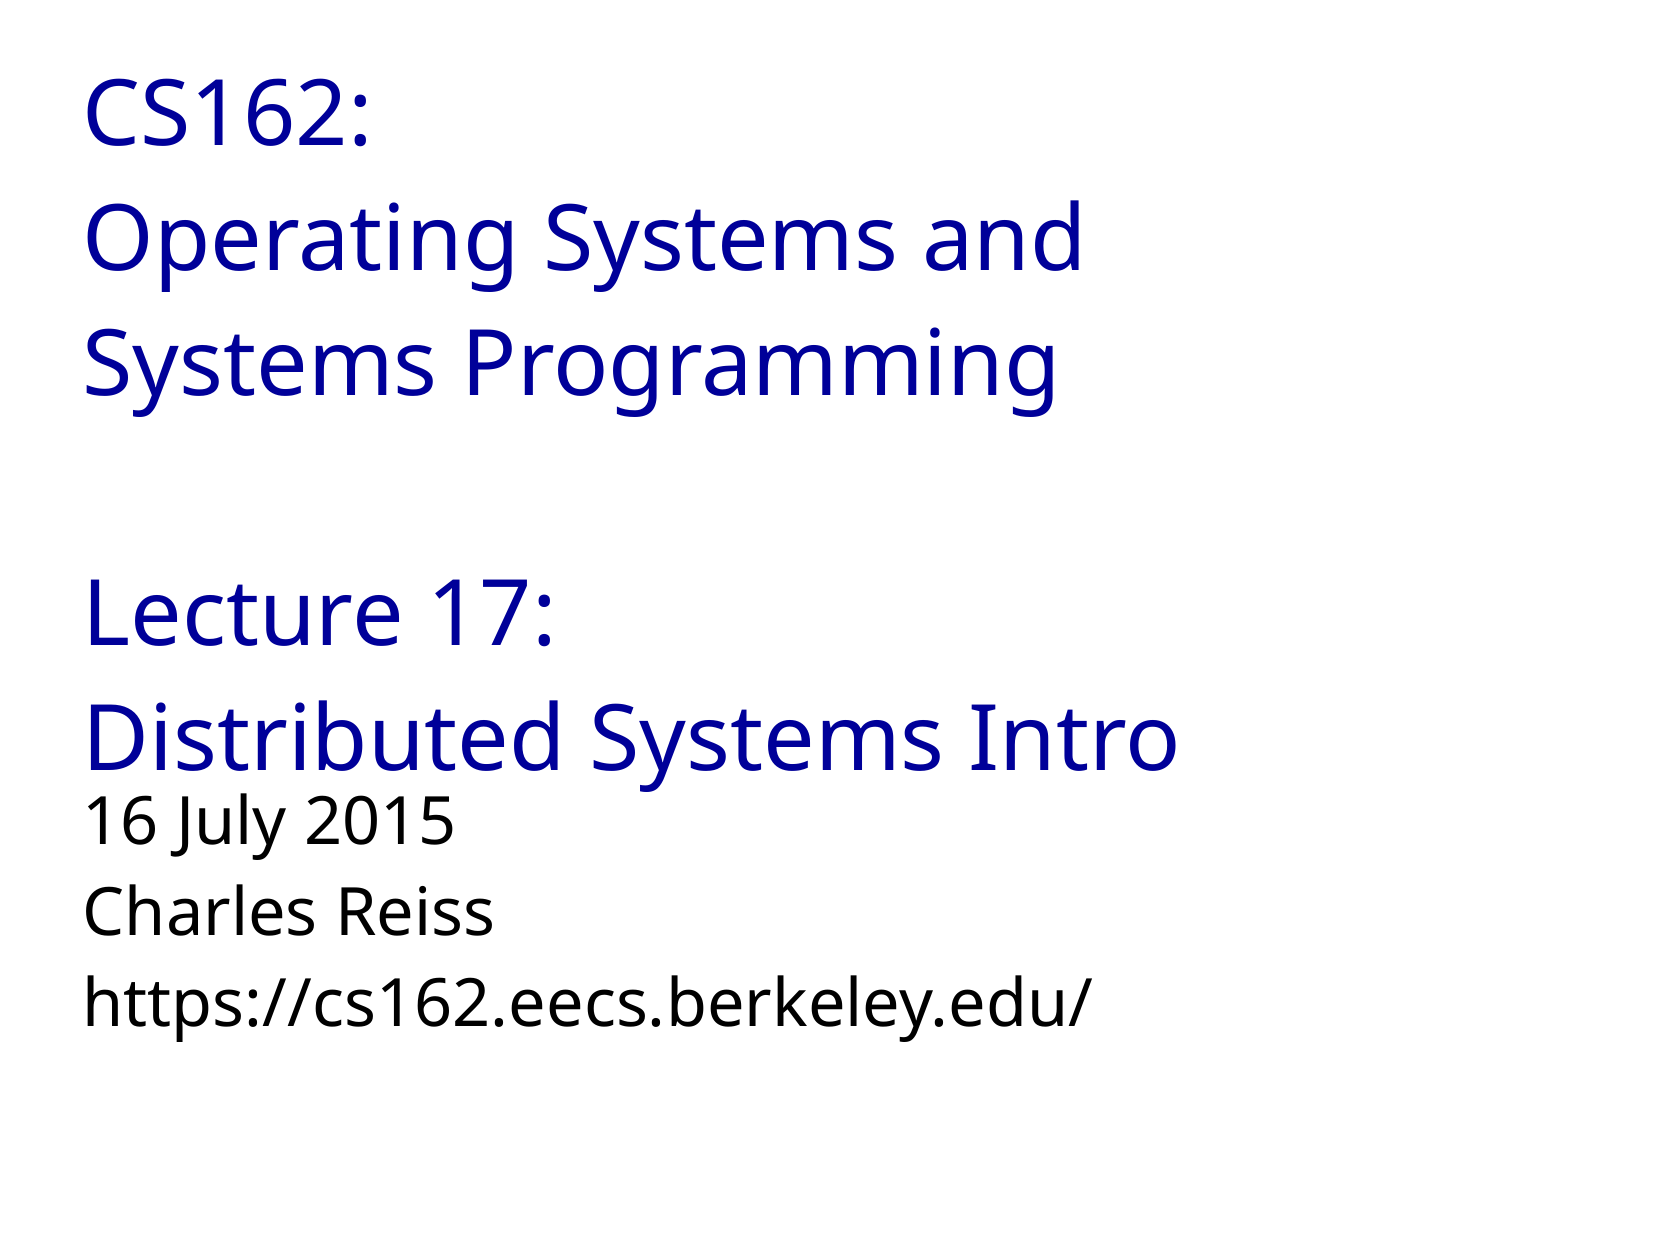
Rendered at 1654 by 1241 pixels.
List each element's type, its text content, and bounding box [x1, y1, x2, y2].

subtitle 16 July 2015 Charles Reiss https://cs162.eecs.berkeley.edu/ [82, 797, 1571, 1022]
title CS162: Operating Systems and Systems Programming Lecture 17: Distributed Systems Intro [82, 67, 1636, 777]
